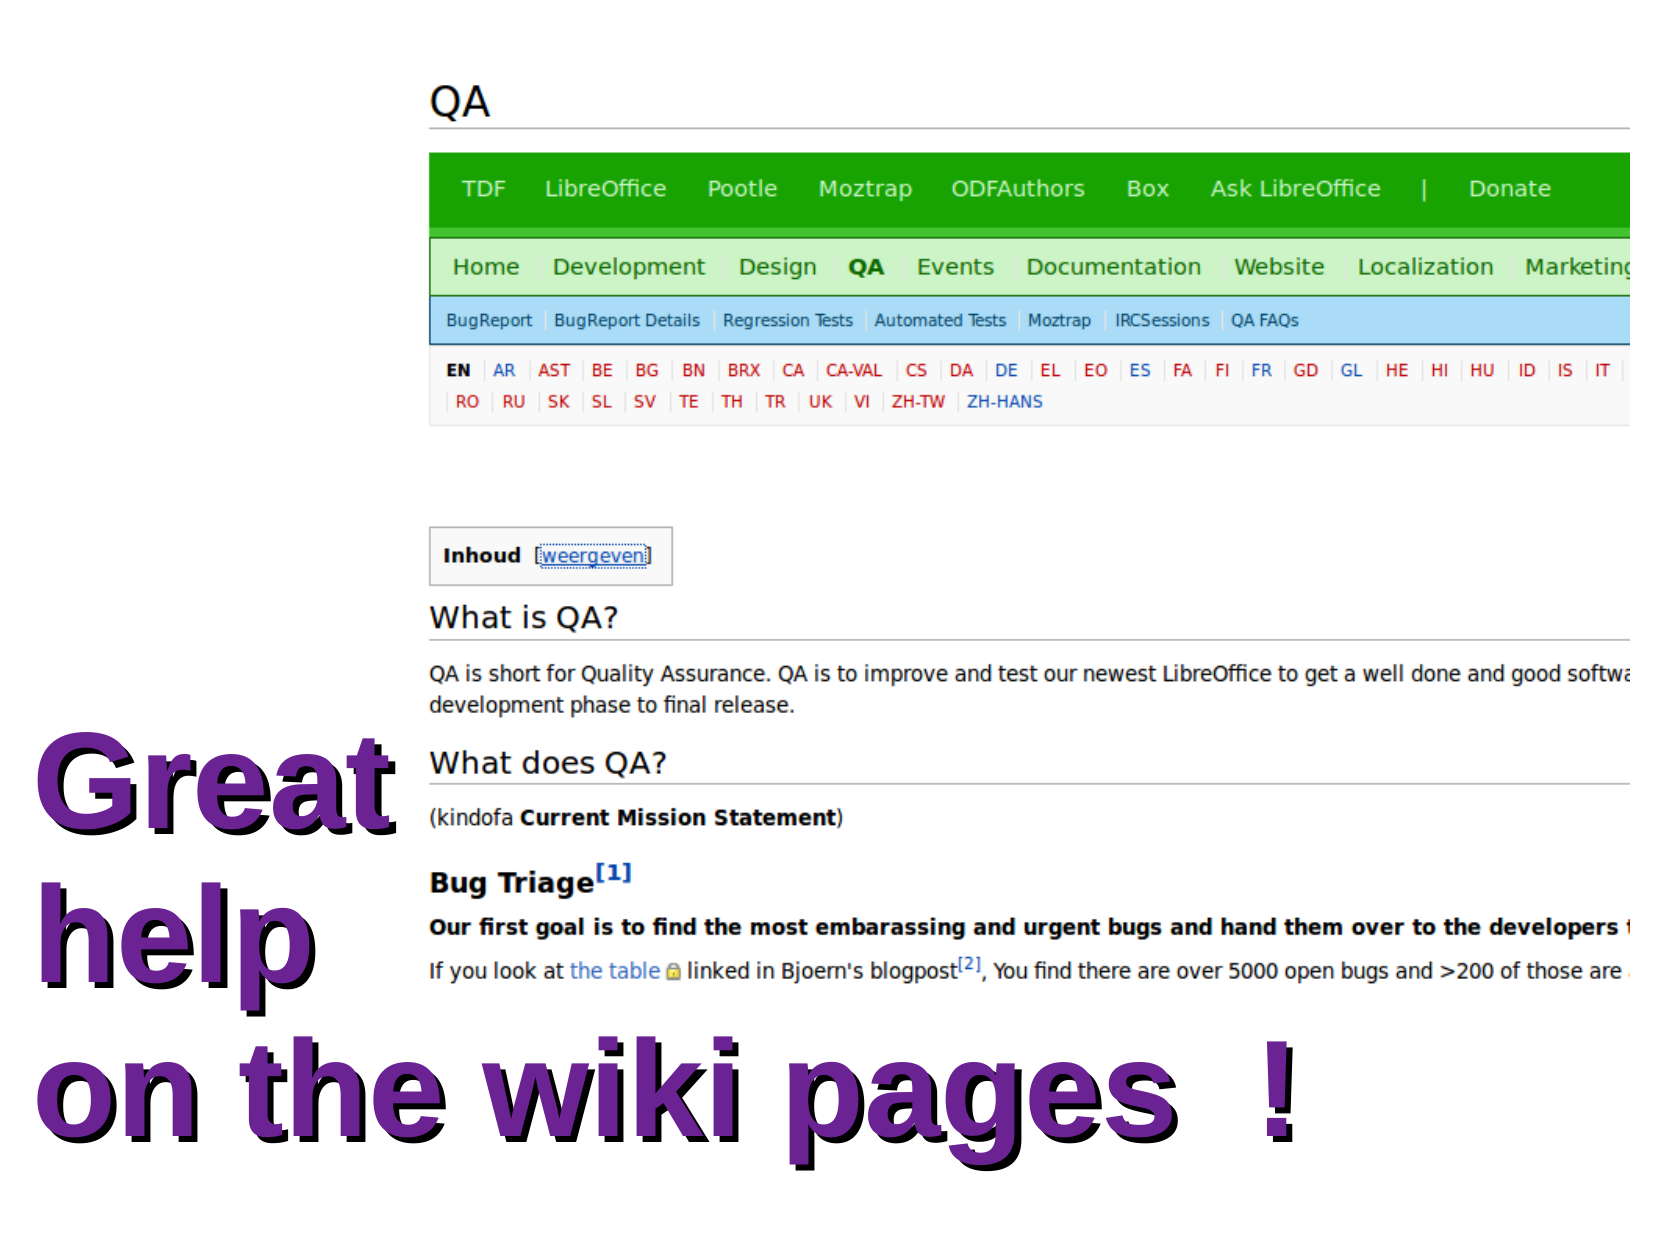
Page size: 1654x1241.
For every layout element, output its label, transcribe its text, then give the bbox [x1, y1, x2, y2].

text_box Great help on the wiki pages ! [17, 696, 1317, 1174]
picture [395, 84, 1630, 993]
